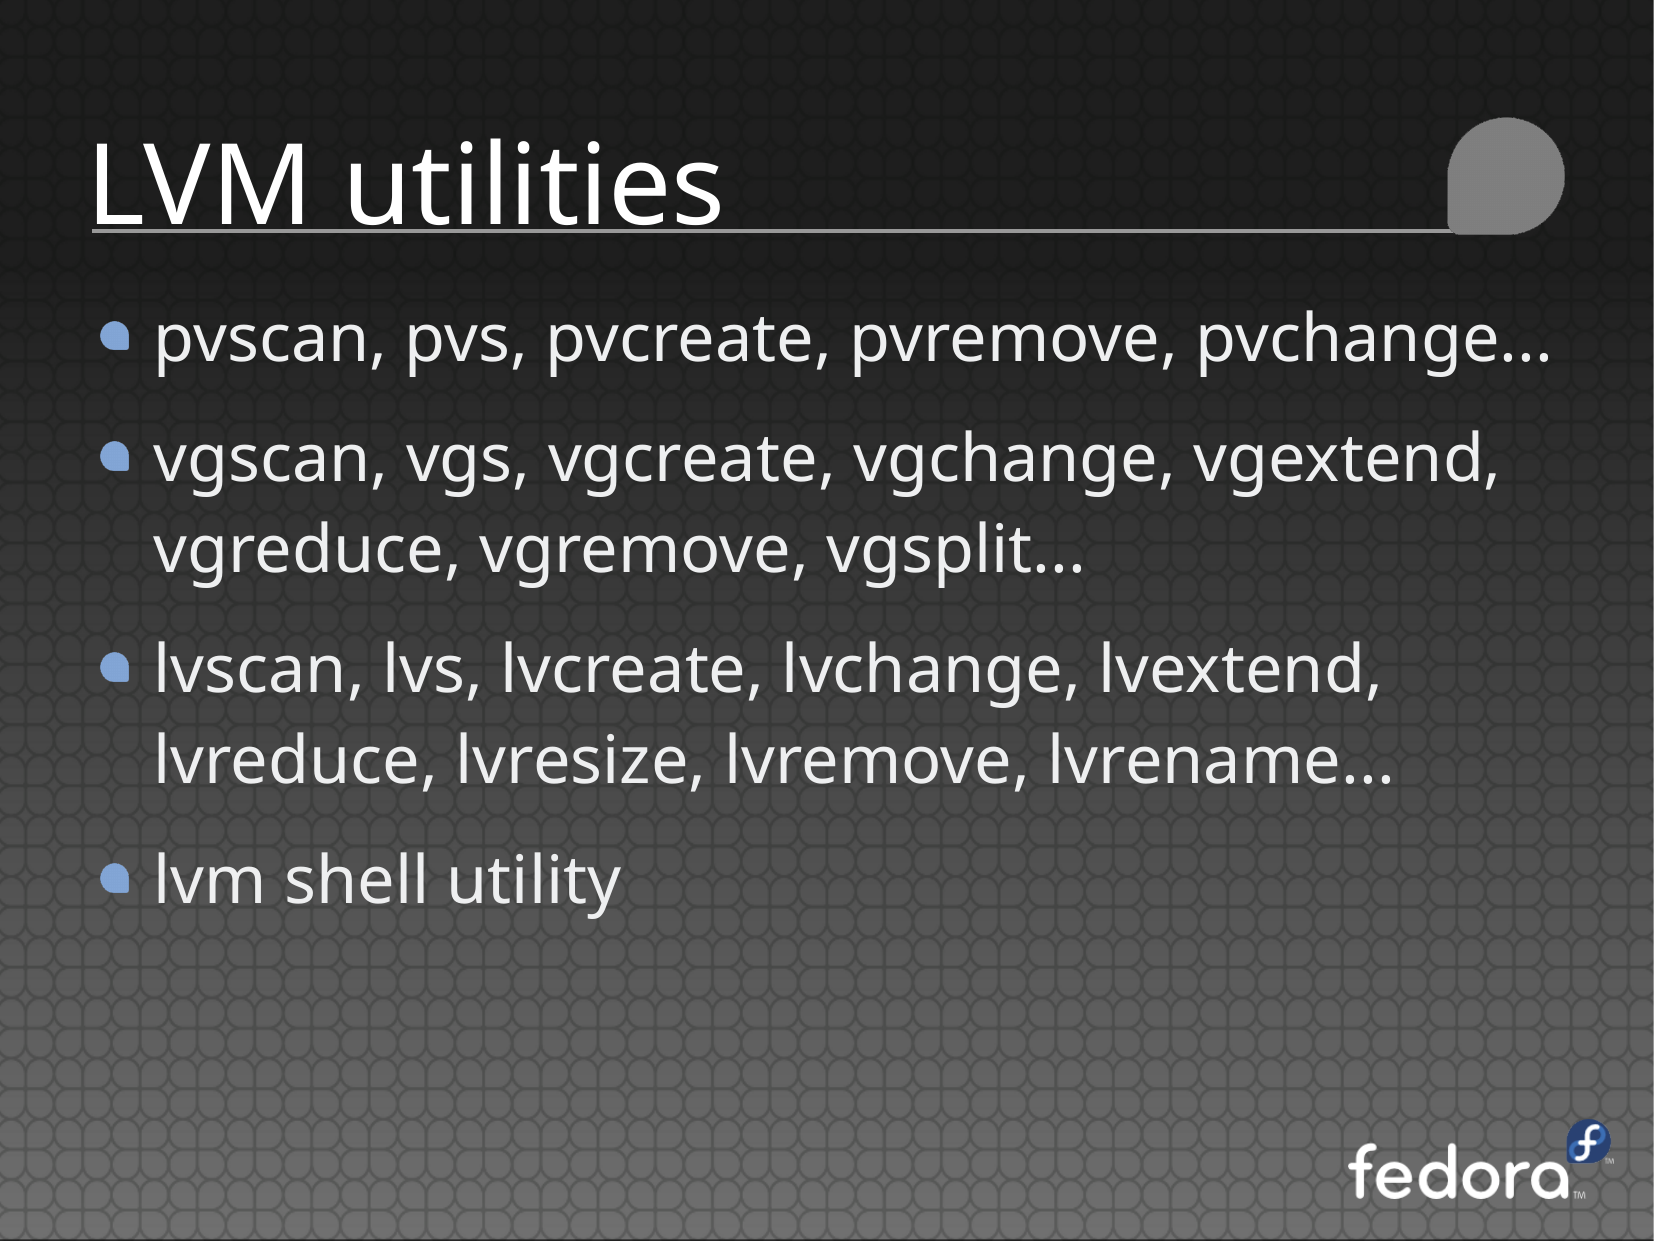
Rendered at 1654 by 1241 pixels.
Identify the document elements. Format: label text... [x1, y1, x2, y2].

title LVM utilities [86, 110, 1576, 251]
picture [0, 0, 1654, 1241]
list pvscan, pvs, pvcreate, pvremove, pvchange... vgscan, vgs, vgcreate, vgchange, vgextend, vgreduce, vgremove, vgsplit... lvscan, lvs, lvcreate, lvchange, lvextend, lvreduce, lvresize, lvremove, lvrename... lvm shell utility [82, 290, 1571, 1010]
